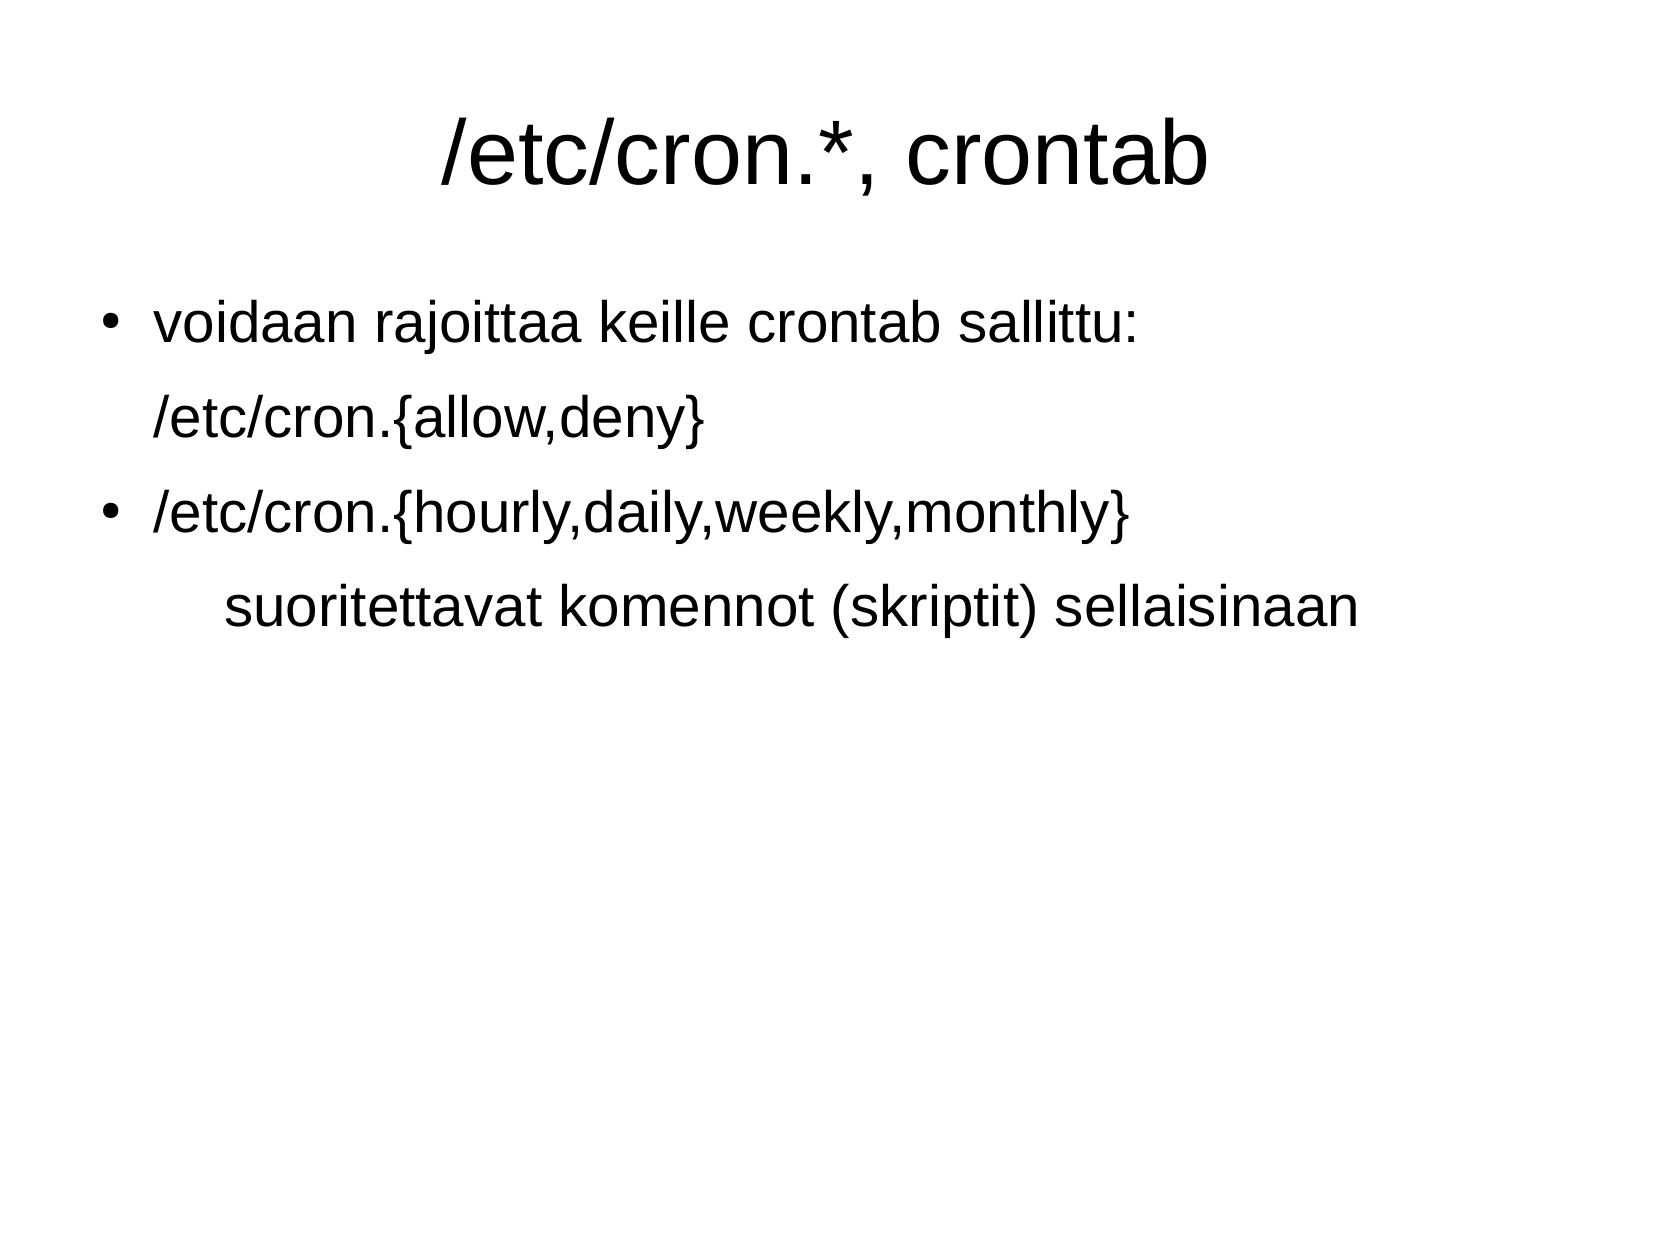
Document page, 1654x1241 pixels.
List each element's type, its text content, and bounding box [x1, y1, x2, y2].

title /etc/cron.*, crontab [82, 49, 1571, 257]
list voidaan rajoittaa keille crontab sallittu: /etc/cron.{allow,deny} /etc/cron.{hourly,daily,weekly,monthly} suoritettavat komennot (skriptit) sellaisinaan [82, 290, 1571, 1010]
